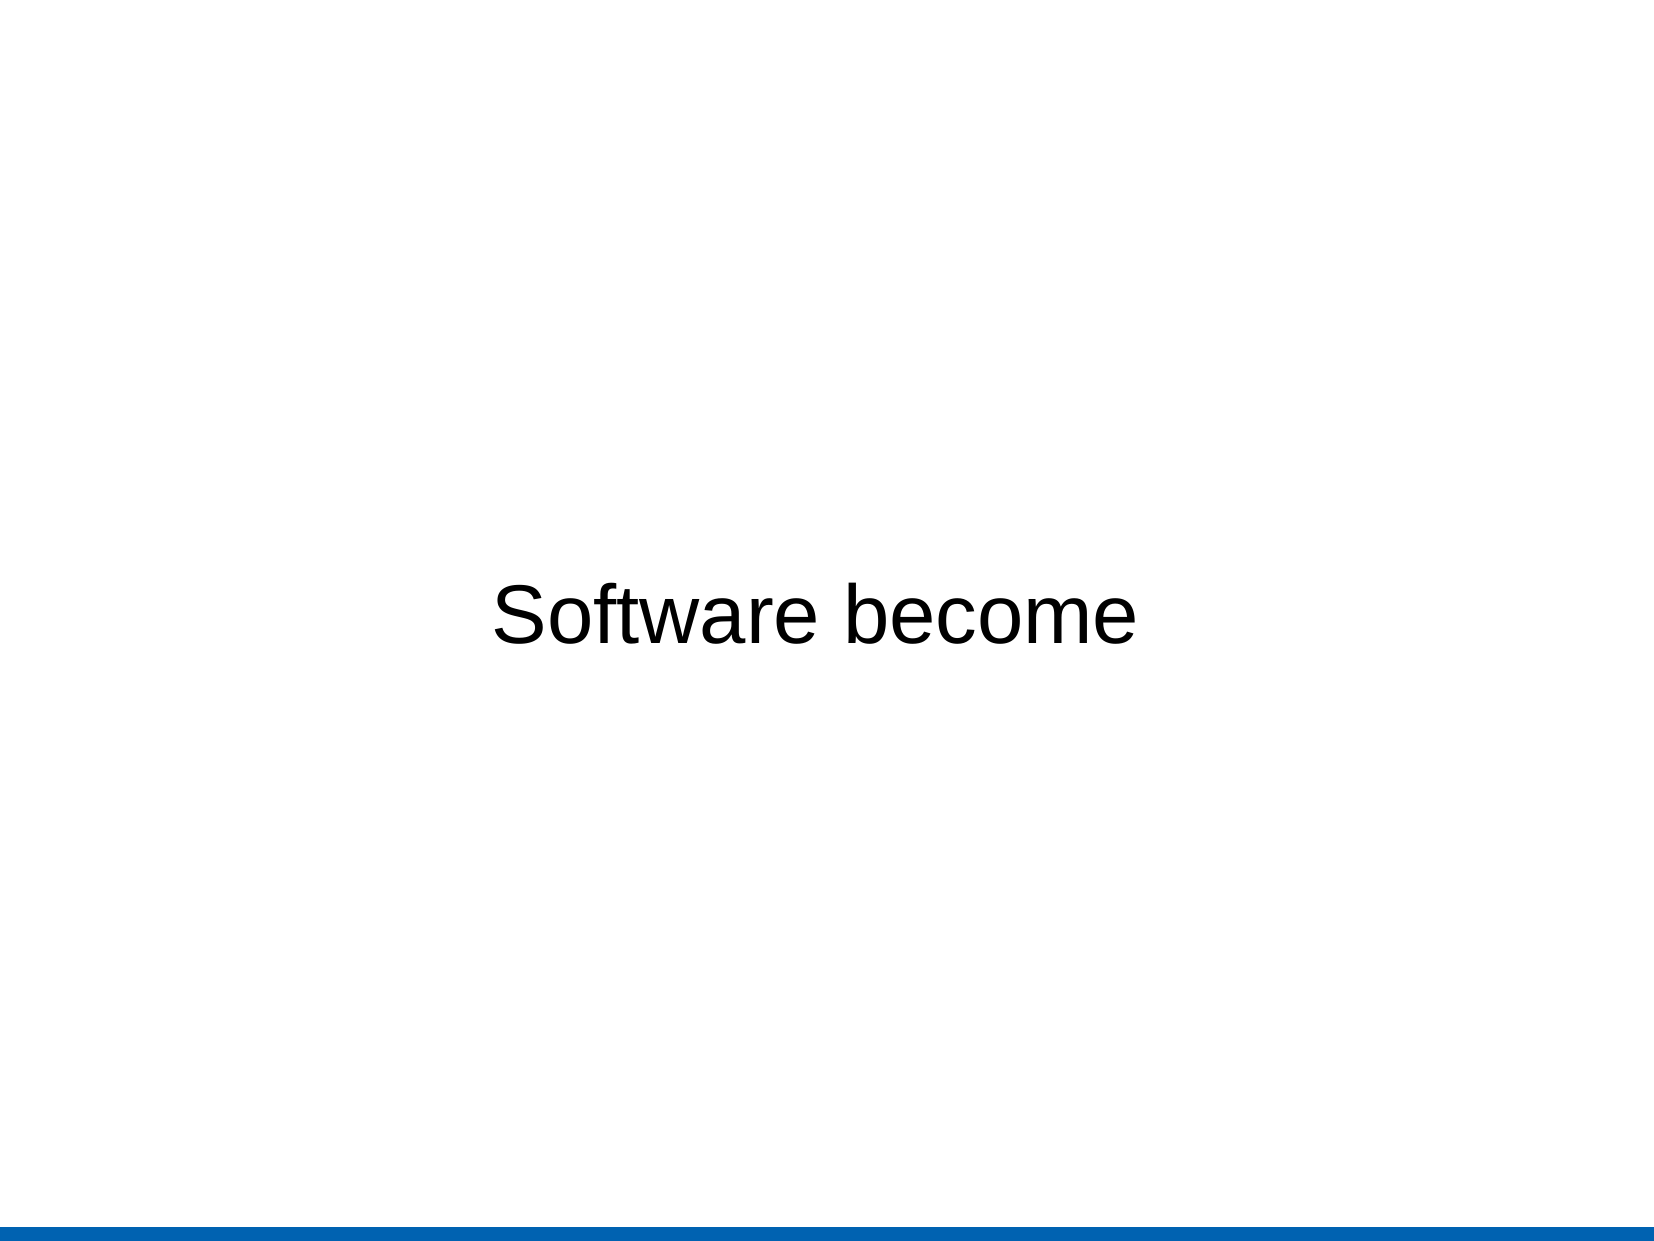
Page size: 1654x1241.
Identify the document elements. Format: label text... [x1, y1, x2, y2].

subtitle Software become [121, 112, 1534, 1117]
